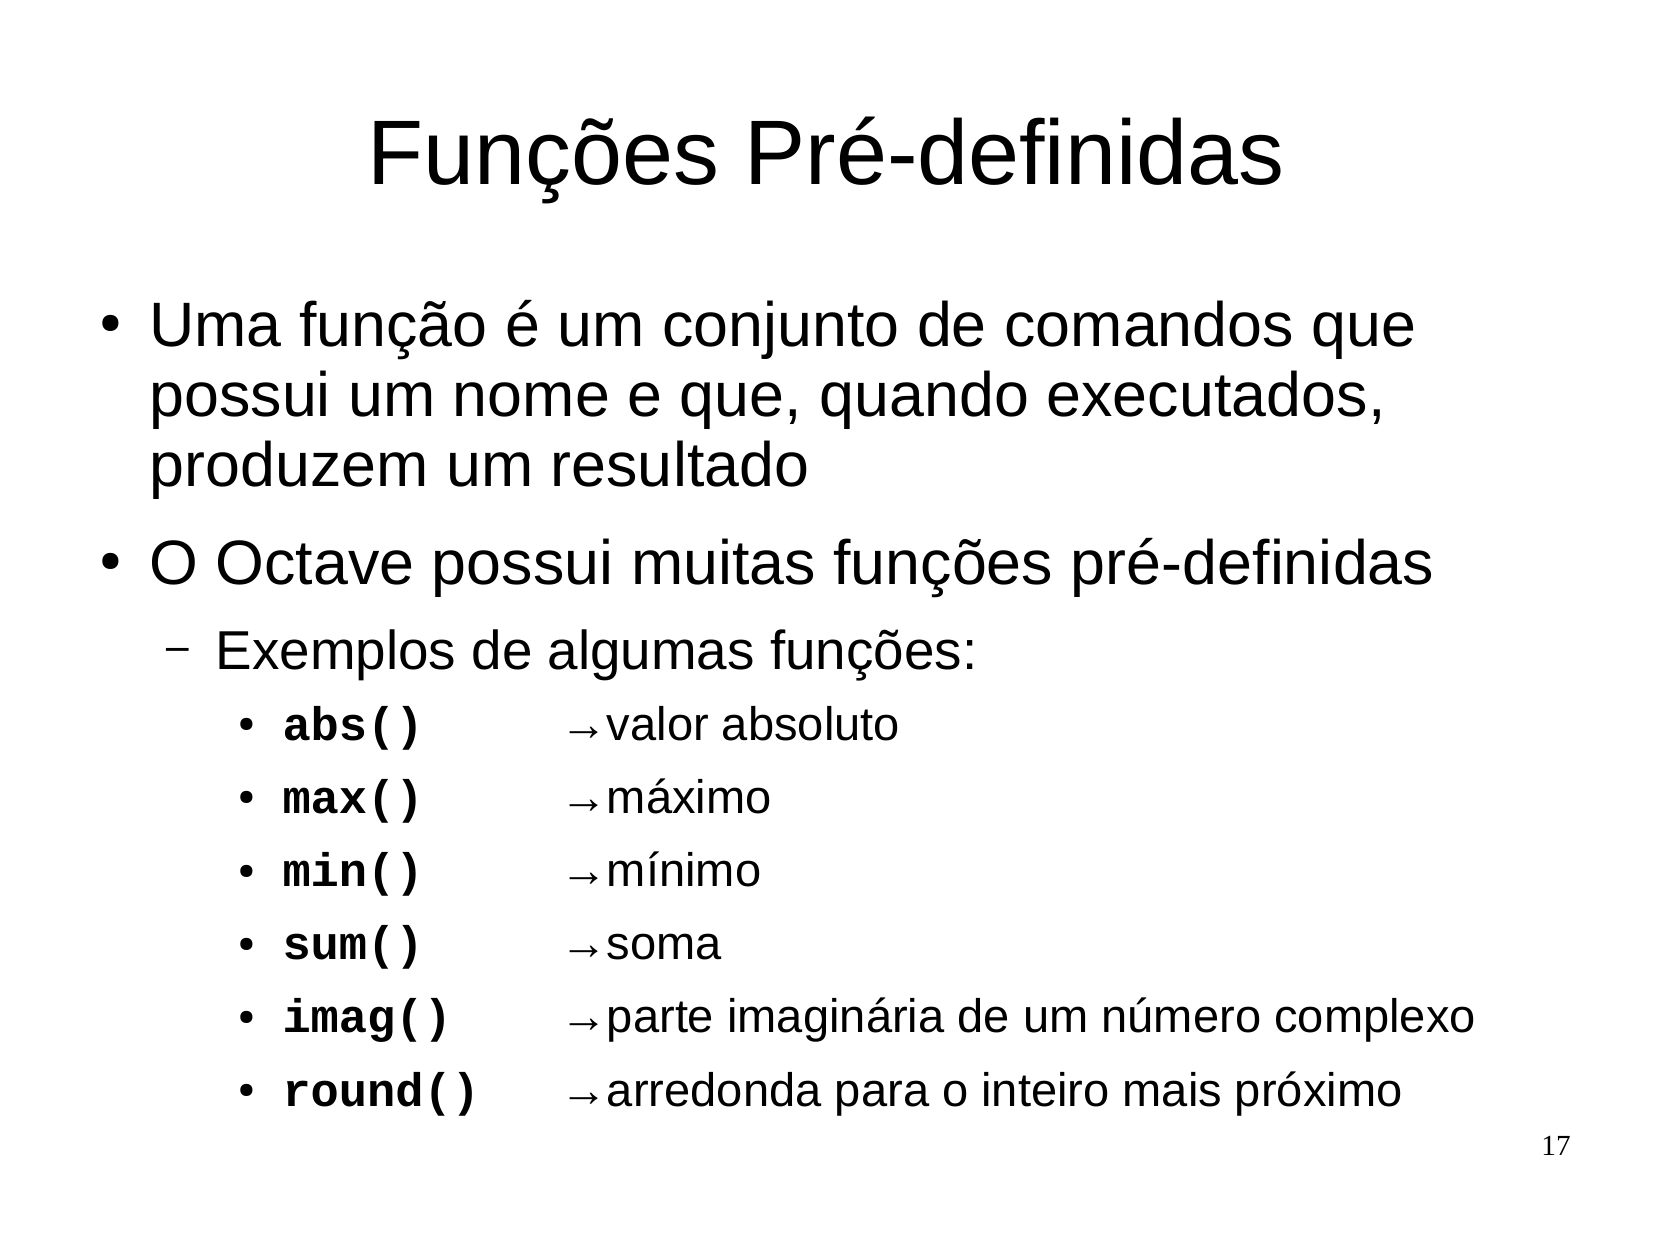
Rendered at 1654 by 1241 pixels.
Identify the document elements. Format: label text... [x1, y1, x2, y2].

list Uma função é um conjunto de comandos que possui um nome e que, quando executados, produzem um resultado O Octave possui muitas funções pré-definidas Exemplos de algumas funções: abs() →valor absoluto max() →máximo min() →mínimo sum() →soma imag() →parte imaginária de um número complexo round() →arredonda para o inteiro mais próximo [82, 290, 1571, 1123]
title Funções Pré-definidas [82, 49, 1571, 257]
